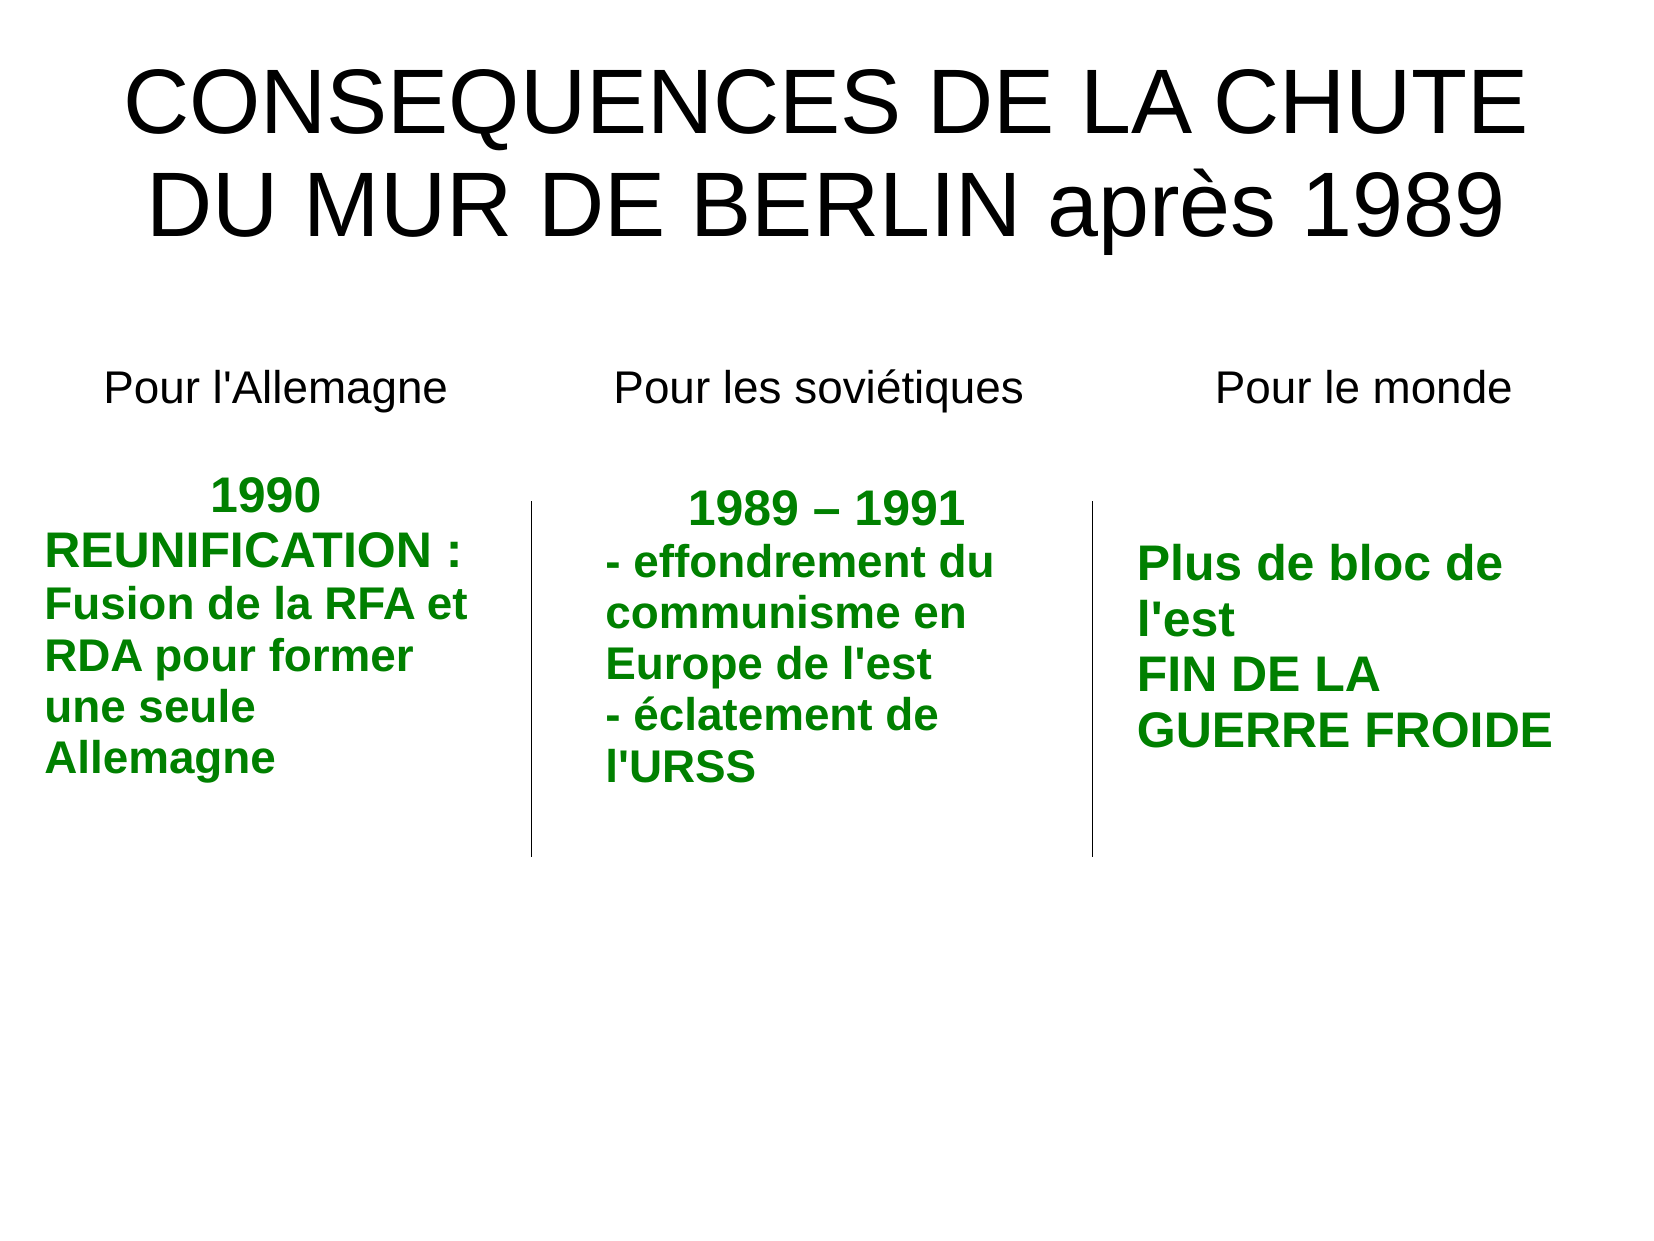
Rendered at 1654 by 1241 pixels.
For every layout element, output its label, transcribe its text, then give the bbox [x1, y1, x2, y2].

text_box Pour l'Allemagne Pour les soviétiques Pour le monde [88, 354, 1654, 421]
title CONSEQUENCES DE LA CHUTE DU MUR DE BERLIN après 1989 [82, 50, 1571, 256]
text_box Plus de bloc de l'est FIN DE LA GUERRE FROIDE [1122, 472, 1595, 886]
text_box 1990 REUNIFICATION : Fusion de la RFA et RDA pour former une seule Allemagne [29, 459, 502, 798]
text_box 1989 – 1991 - effondrement du communisme en Europe de l'est - éclatement de l'URSS [590, 472, 1063, 916]
